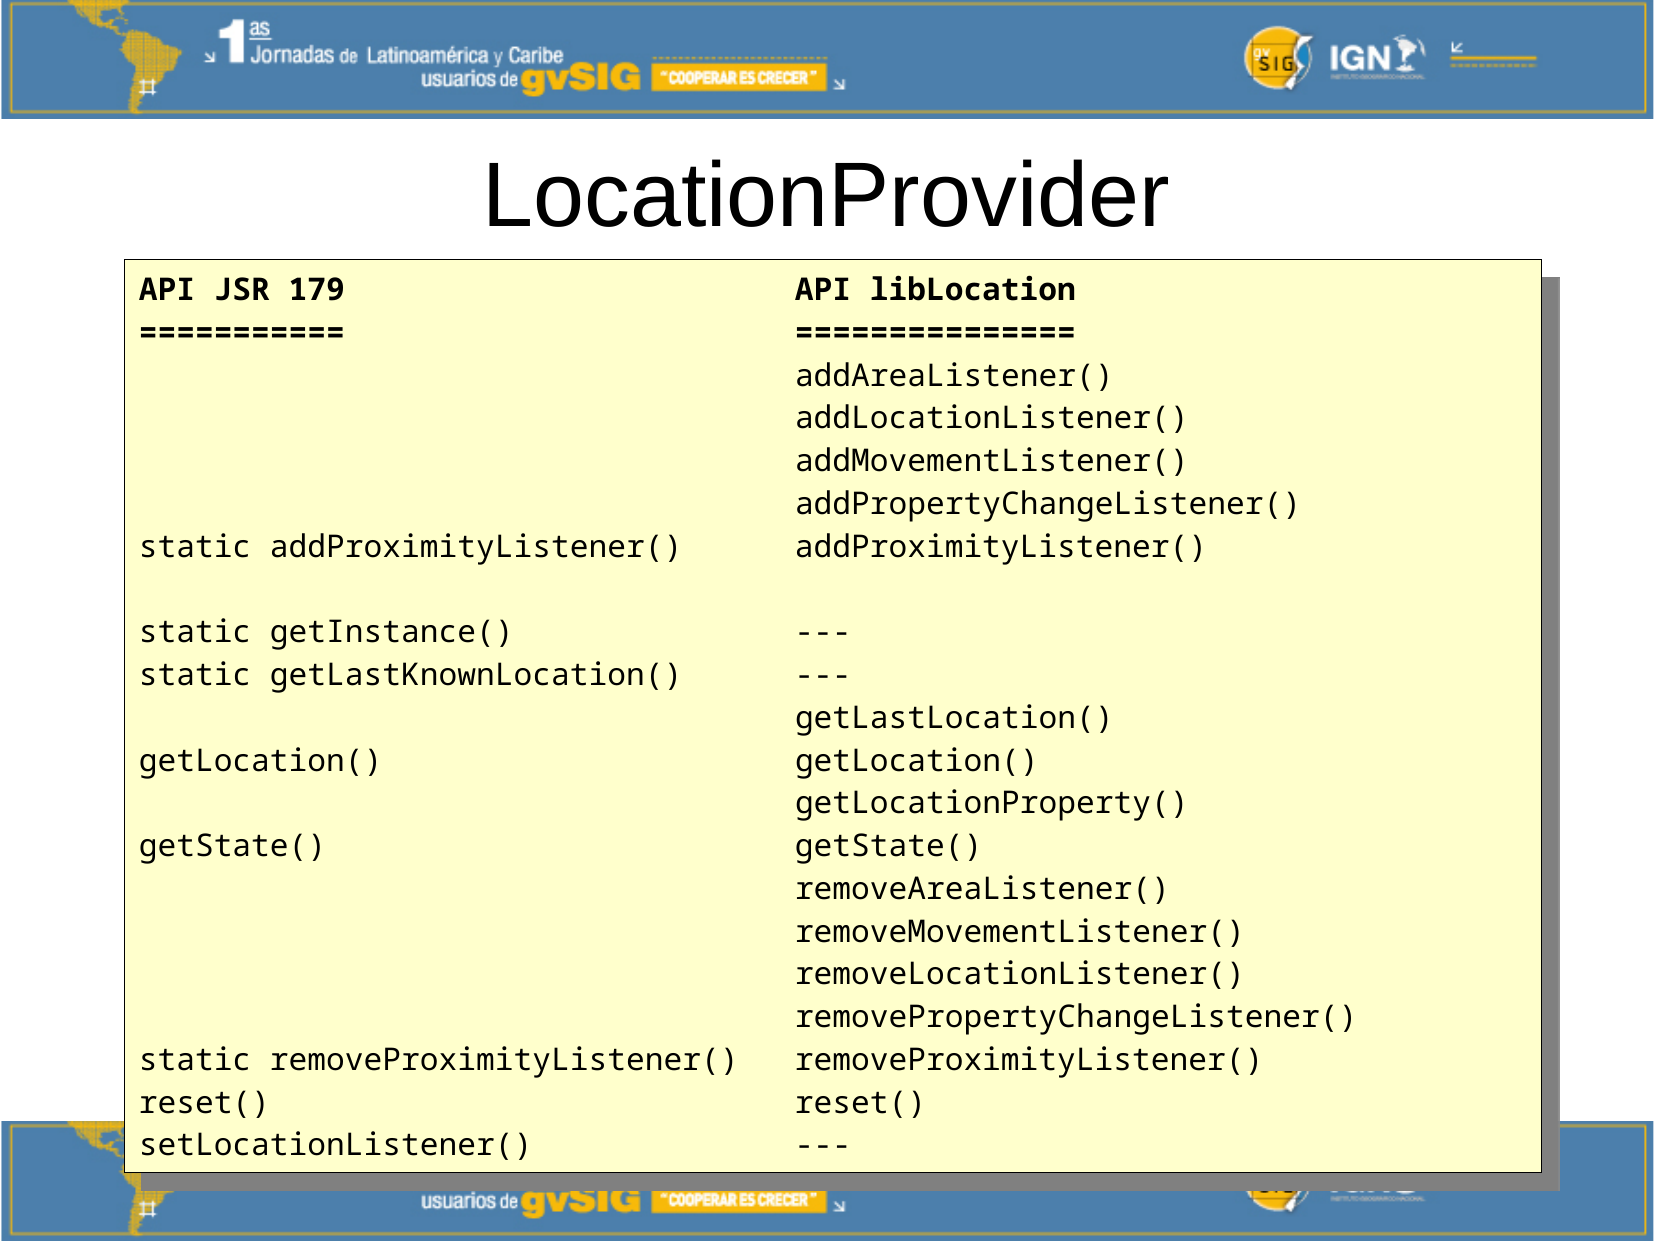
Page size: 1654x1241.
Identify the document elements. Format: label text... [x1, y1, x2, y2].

picture [0, 0, 1654, 119]
title LocationProvider [82, 90, 1571, 298]
text_box API JSR 179 API libLocation =========== =============== addAreaListener() addLocationListener() addMovementListener() addPropertyChangeListener() static addProximityListener() addProximityListener() static getInstance() --- static getLastKnownLocation() --- getLastLocation() getLocation() getLocation() getLocationProperty() getState() getState() removeAreaListener() removeMovementListener() removeLocationListener() removePropertyChangeListener() static removeProximityListener() removeProximityListener() reset() reset() setLocationListener() --- [124, 259, 1542, 989]
picture [0, 1121, 1654, 1241]
